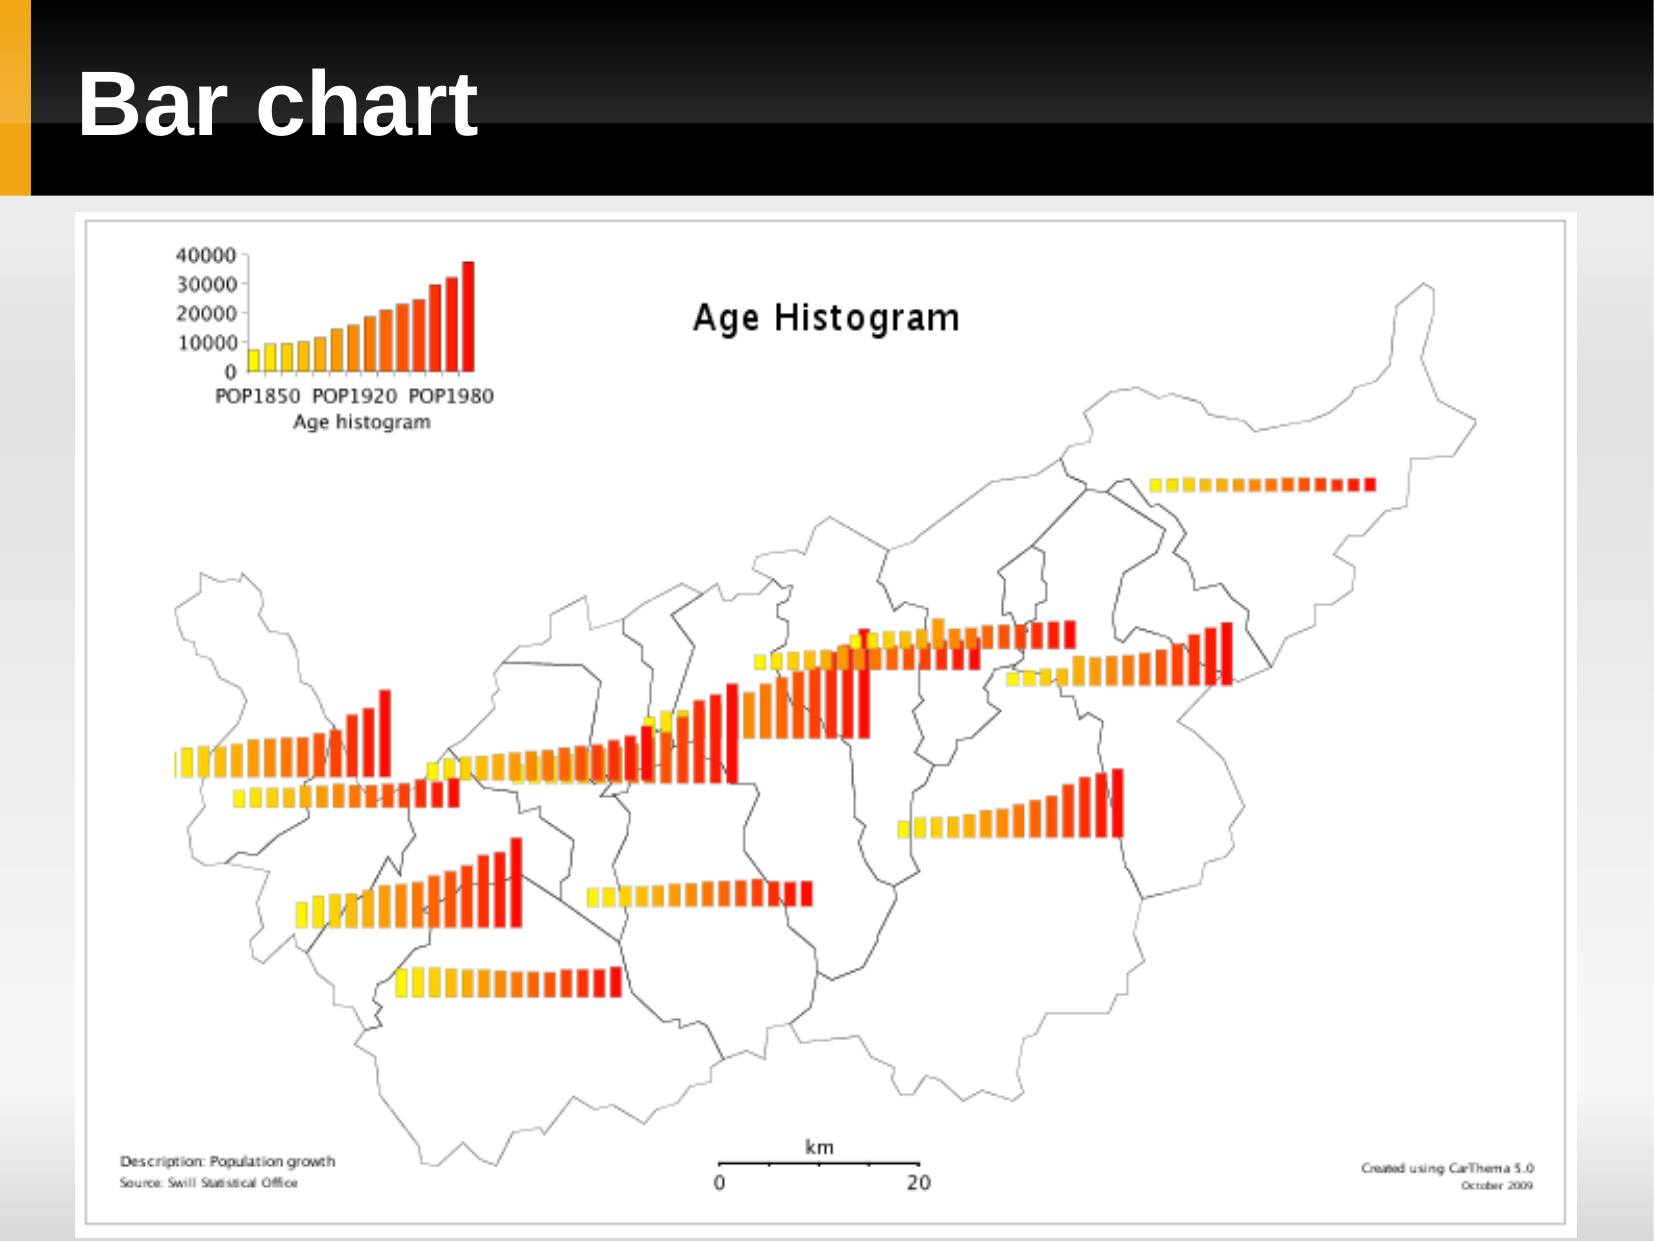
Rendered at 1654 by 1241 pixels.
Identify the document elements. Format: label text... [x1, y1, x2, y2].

picture [0, 0, 1654, 1241]
title Bar chart [76, 7, 1565, 200]
